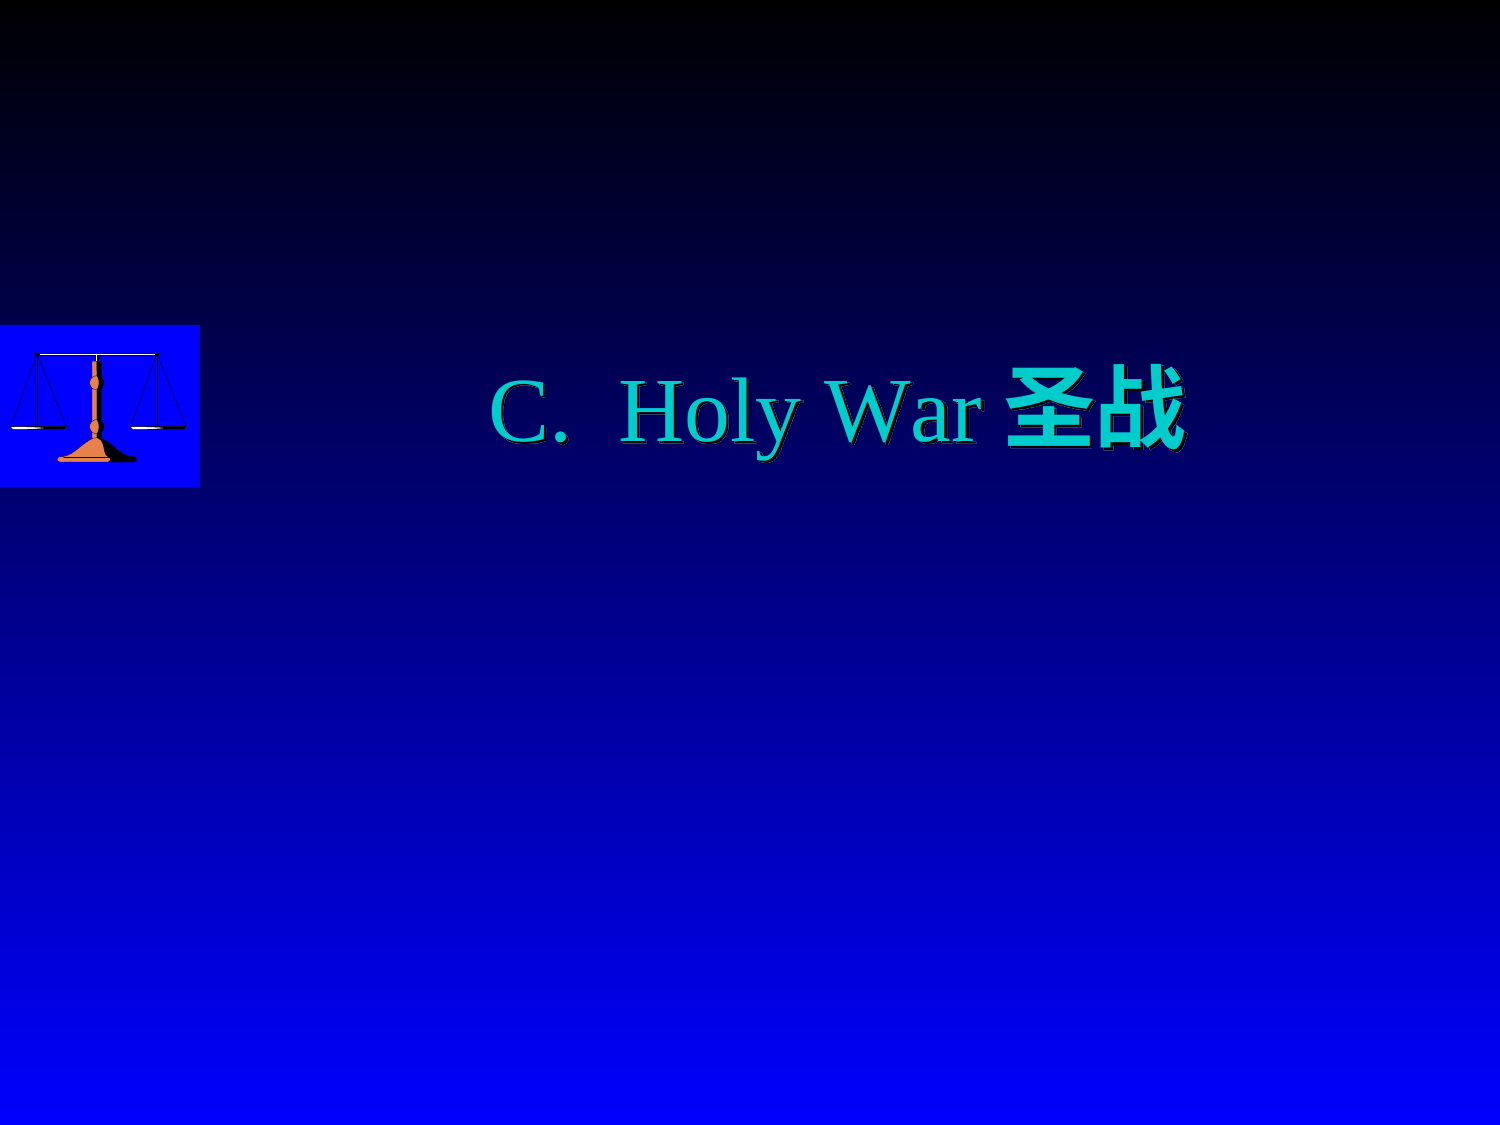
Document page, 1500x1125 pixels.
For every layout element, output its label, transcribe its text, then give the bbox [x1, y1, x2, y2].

title C. Holy War圣战 [205, 312, 1469, 501]
